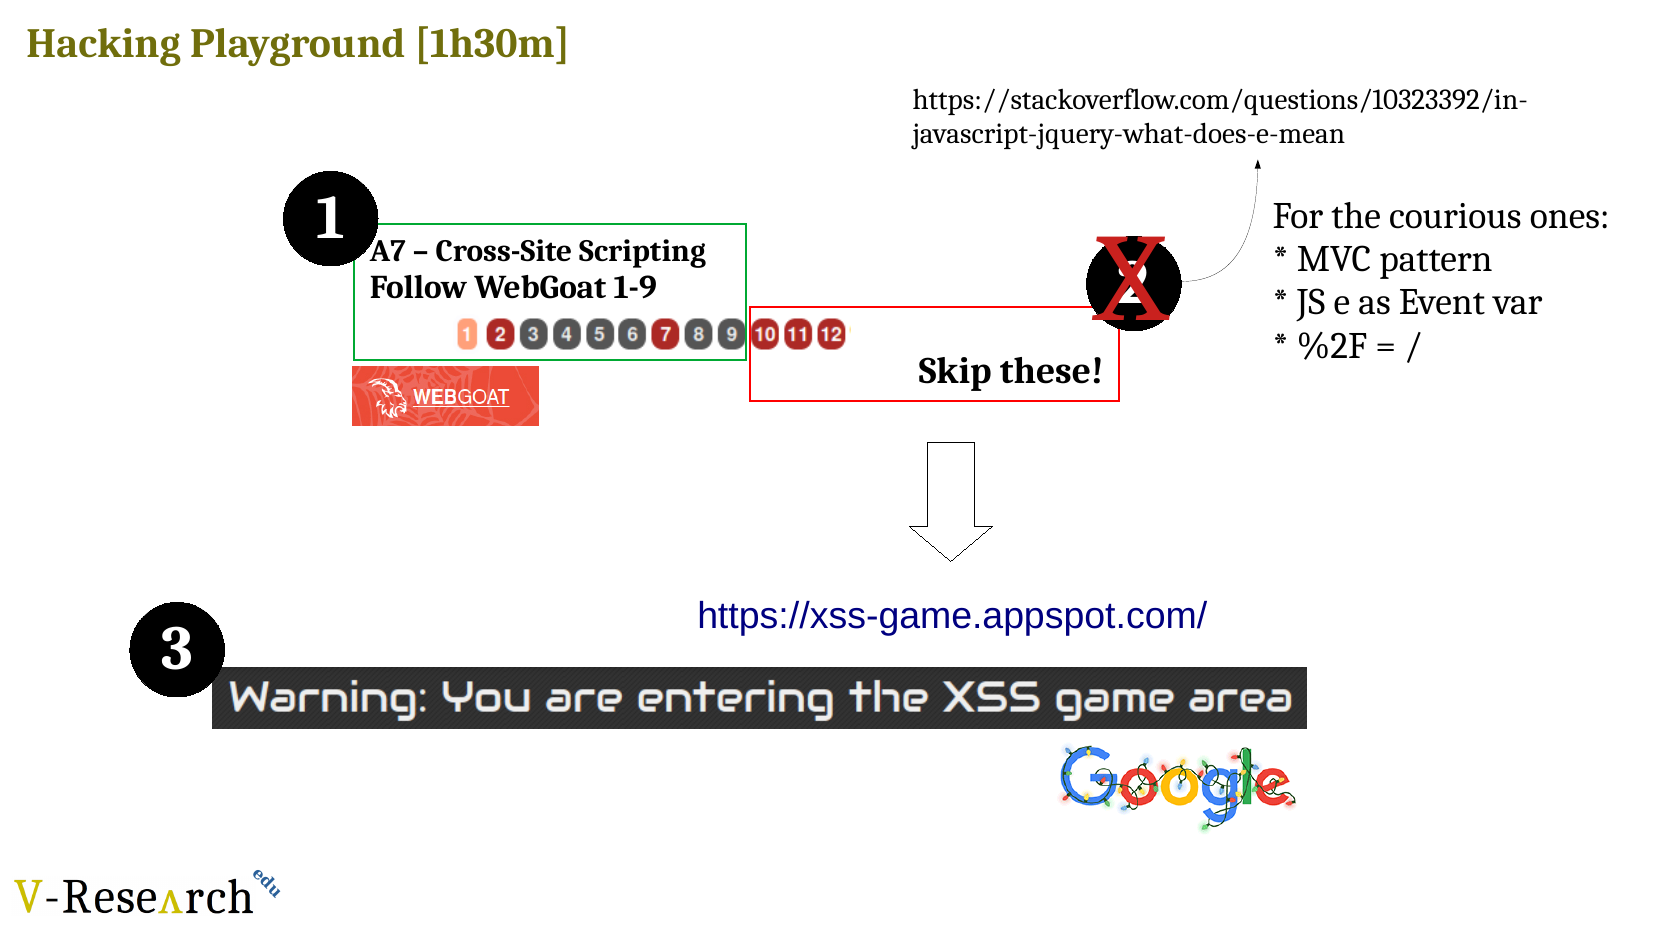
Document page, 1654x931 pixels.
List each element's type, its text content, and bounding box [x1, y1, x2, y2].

picture [352, 366, 539, 426]
picture [11, 876, 255, 916]
picture [1039, 731, 1312, 835]
text_box https://xss-game.appspot.com/ [682, 586, 1223, 644]
picture [212, 667, 1307, 729]
text_box https://stackoverflow.com/questions/10323392/in-javascript-jquery-what-does-e-mean [897, 76, 1619, 160]
text_box Hacking Playground [1h30m] [11, 12, 1193, 77]
text_box A7 – Cross-Site Scripting Follow WebGoat 1-9 [354, 224, 746, 361]
text_box For the courious ones: * MVC pattern * JS e as Event var * %2F = / [1257, 187, 1654, 378]
text_box X [1080, 200, 1182, 363]
text_box edu [222, 847, 333, 931]
text_box Skip these! [749, 306, 1120, 402]
text_box 3 [129, 602, 225, 697]
text_box 1 [283, 171, 379, 266]
